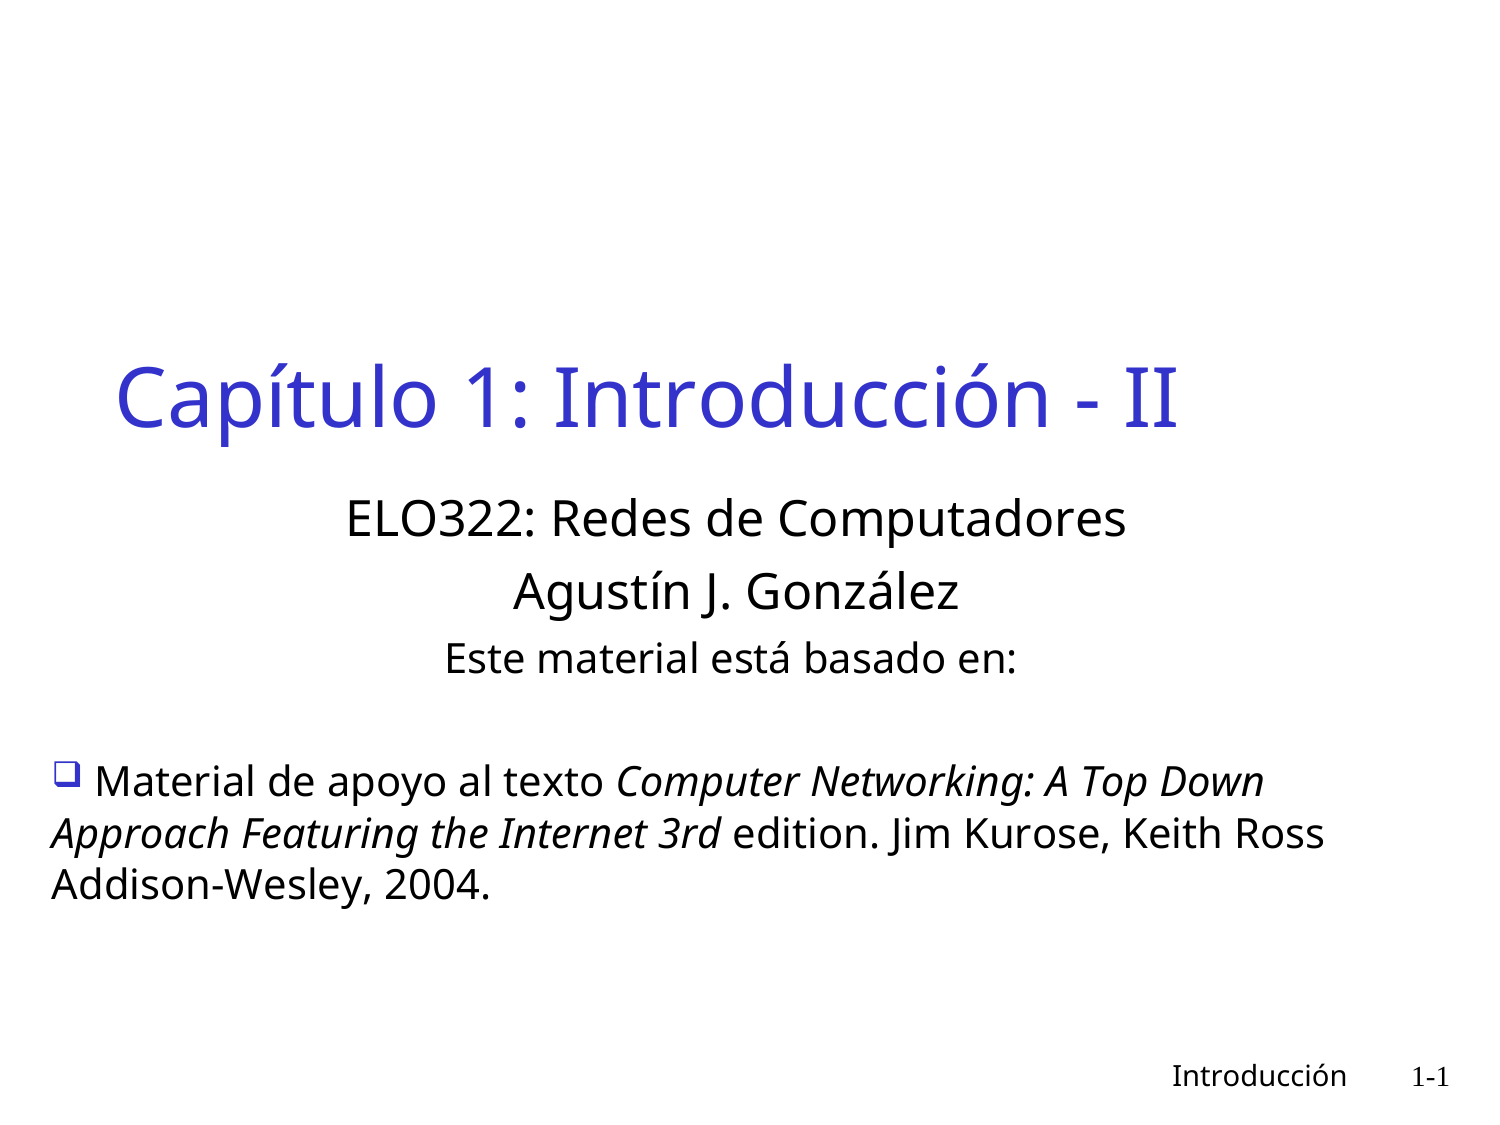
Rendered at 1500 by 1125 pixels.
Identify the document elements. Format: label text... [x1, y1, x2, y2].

text_box Introducción [887, 1050, 1362, 1125]
text_box 1-<number> [1362, 1050, 1466, 1125]
title Capítulo 1: Introducción - II [99, 274, 1375, 479]
text_box ELO322: Redes de Computadores Agustín J. González Este material está basado en: Material de apoyo al texto Computer Networking: A Top Down Approach Featuring the Internet 3rd edition. Jim Kurose, Keith Ross Addison-Wesley, 2004. [36, 479, 1437, 1038]
